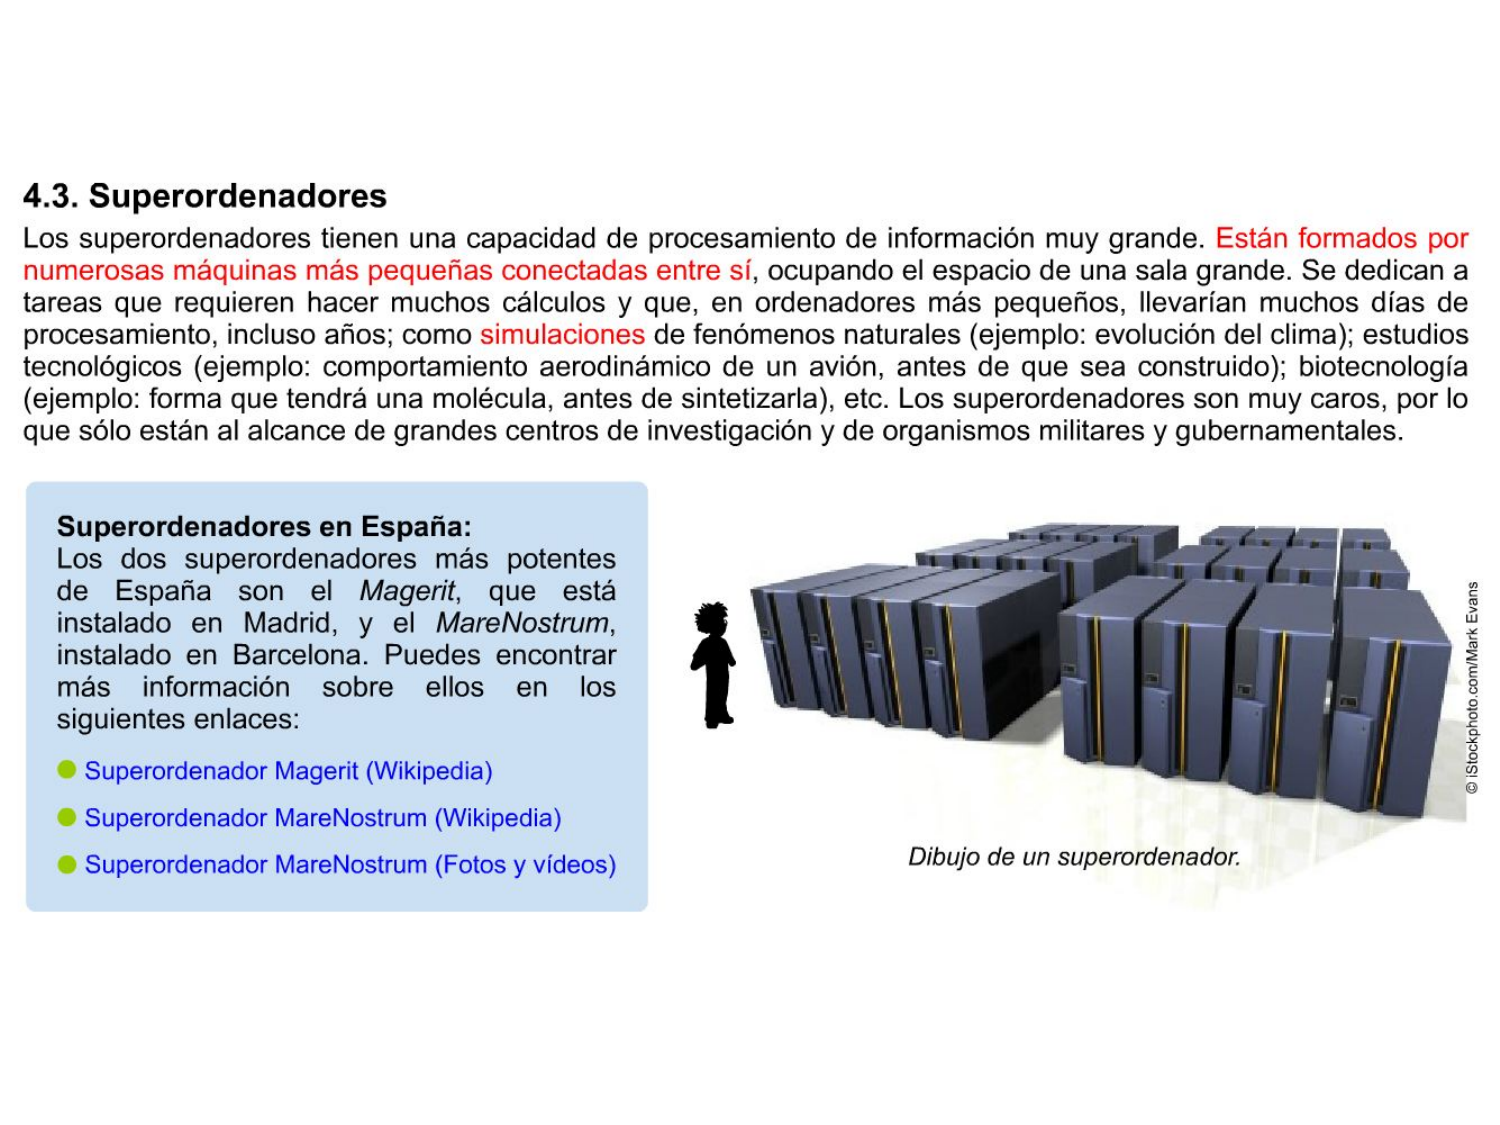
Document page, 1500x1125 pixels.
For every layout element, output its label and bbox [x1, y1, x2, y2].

picture [0, 174, 1500, 950]
